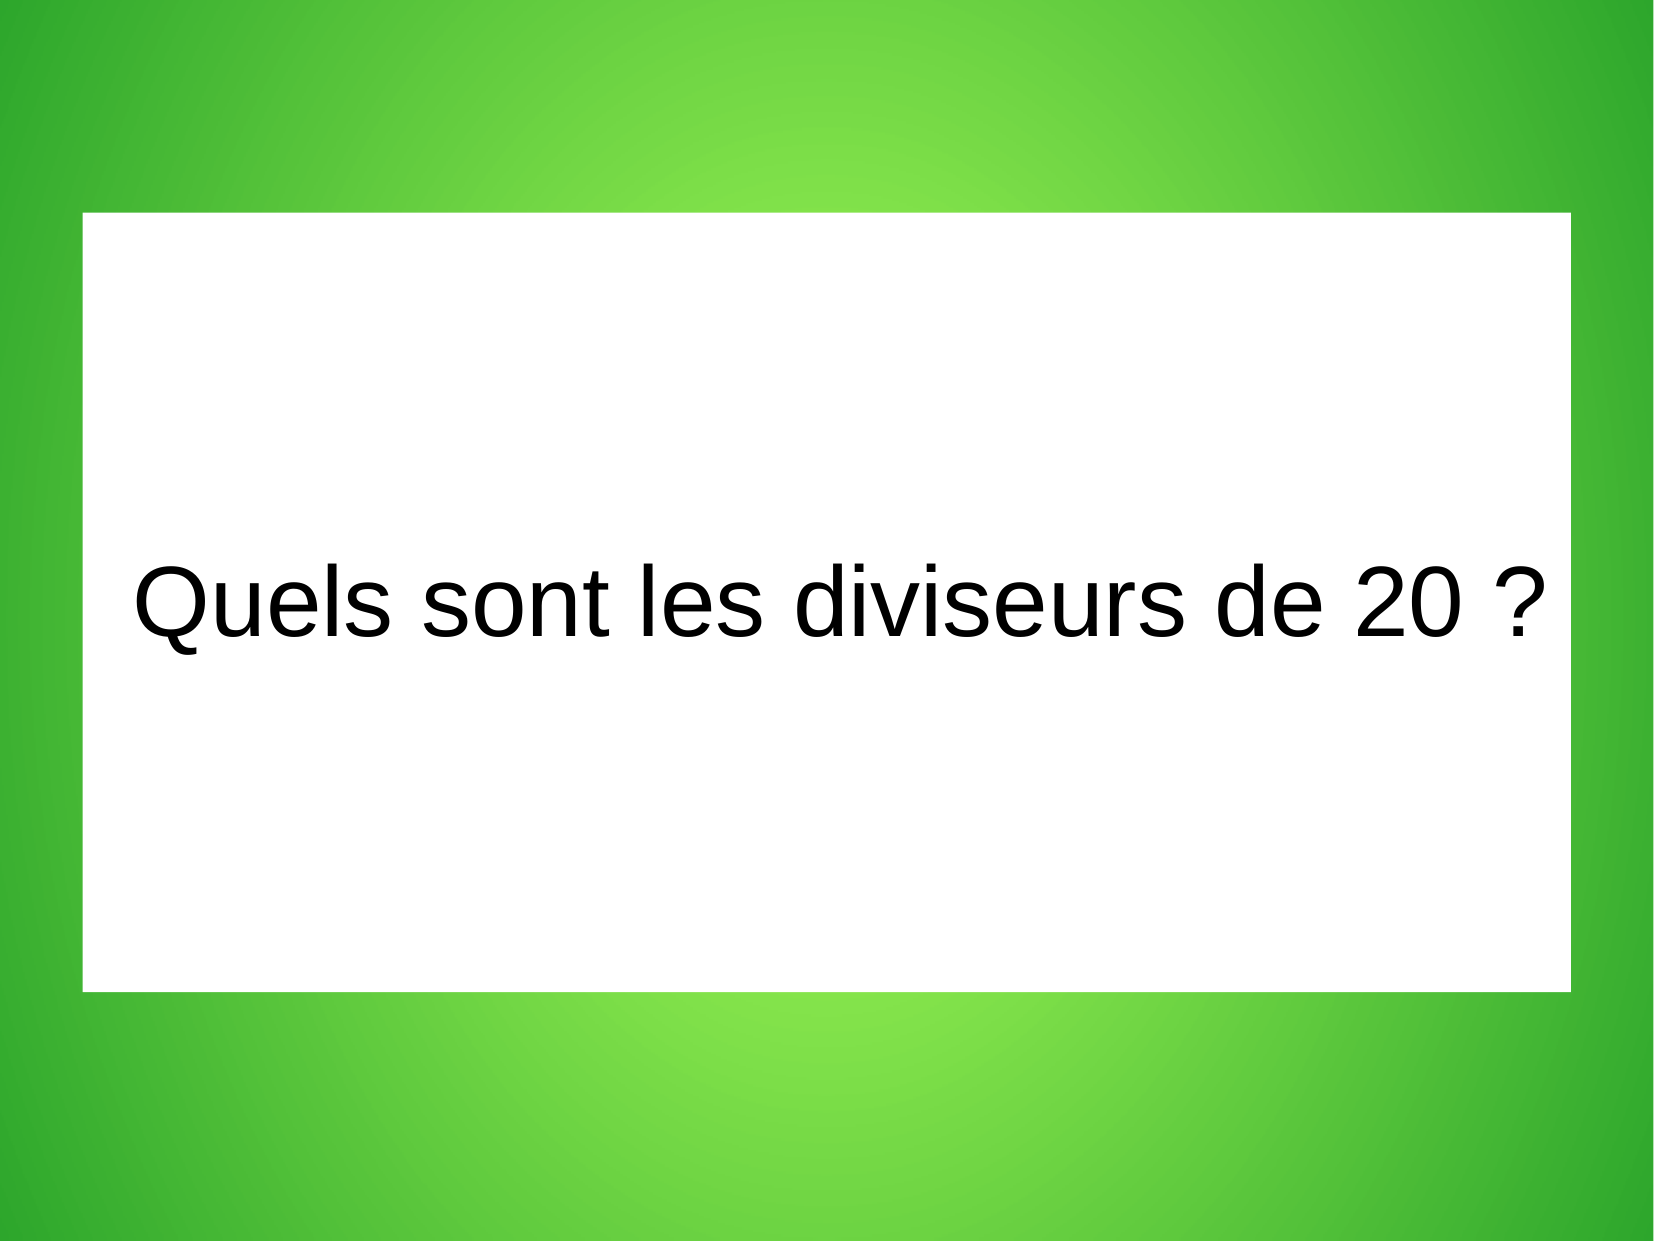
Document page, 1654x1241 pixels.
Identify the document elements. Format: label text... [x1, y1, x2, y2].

picture [0, 0, 1654, 1241]
text_box [98, 487, 1559, 754]
subtitle Quels sont les diviseurs de 20 ? [82, 212, 1571, 993]
